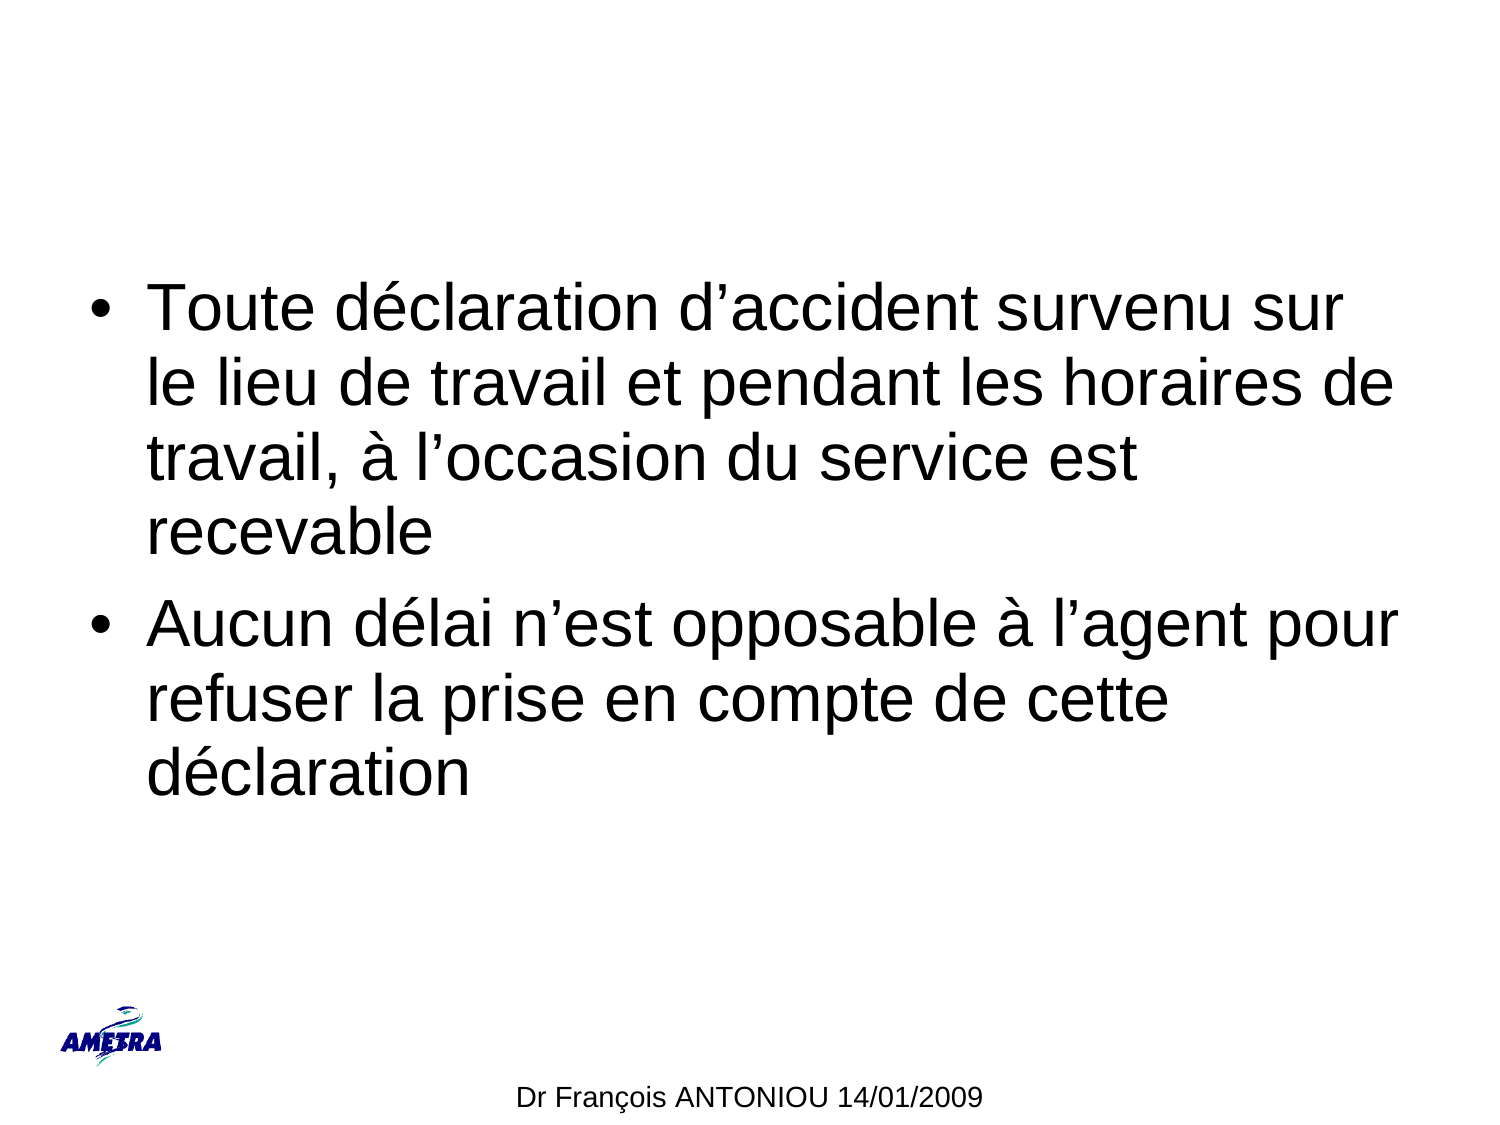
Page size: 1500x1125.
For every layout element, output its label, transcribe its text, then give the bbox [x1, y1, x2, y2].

picture [41, 984, 184, 1093]
list Toute déclaration d’accident survenu sur le lieu de travail et pendant les horaires de travail, à l’occasion du service est recevable Aucun délai n’est opposable à l’agent pour refuser la prise en compte de cette déclaration [75, 262, 1426, 1005]
